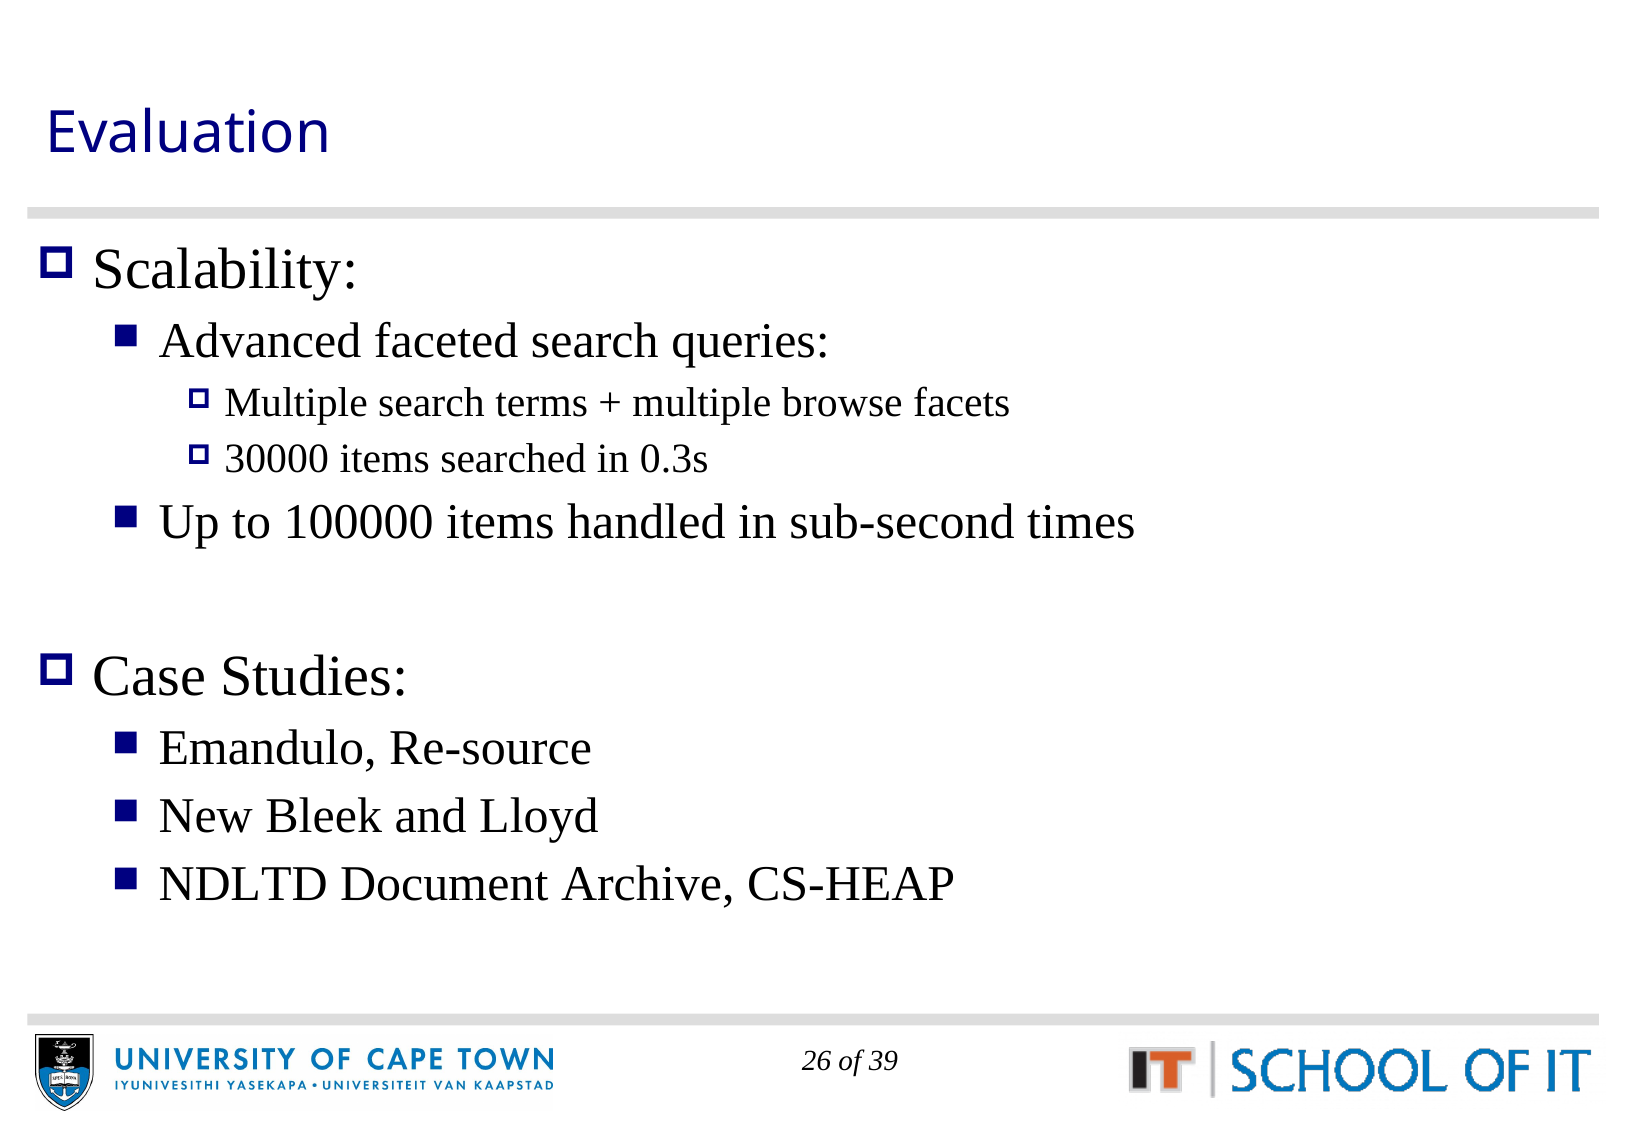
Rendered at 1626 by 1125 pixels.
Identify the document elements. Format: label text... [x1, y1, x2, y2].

title Evaluation [45, 66, 1583, 194]
picture [35, 1034, 553, 1111]
list Scalability: Advanced faceted search queries: Multiple search terms + multiple browse facets 30000 items searched in 0.3s Up to 100000 items handled in sub-second times Case Studies: Emandulo, Re-source New Bleek and Lloyd NDLTD Document Archive, CS-HEAP [36, 236, 1579, 998]
picture [1118, 1030, 1606, 1109]
